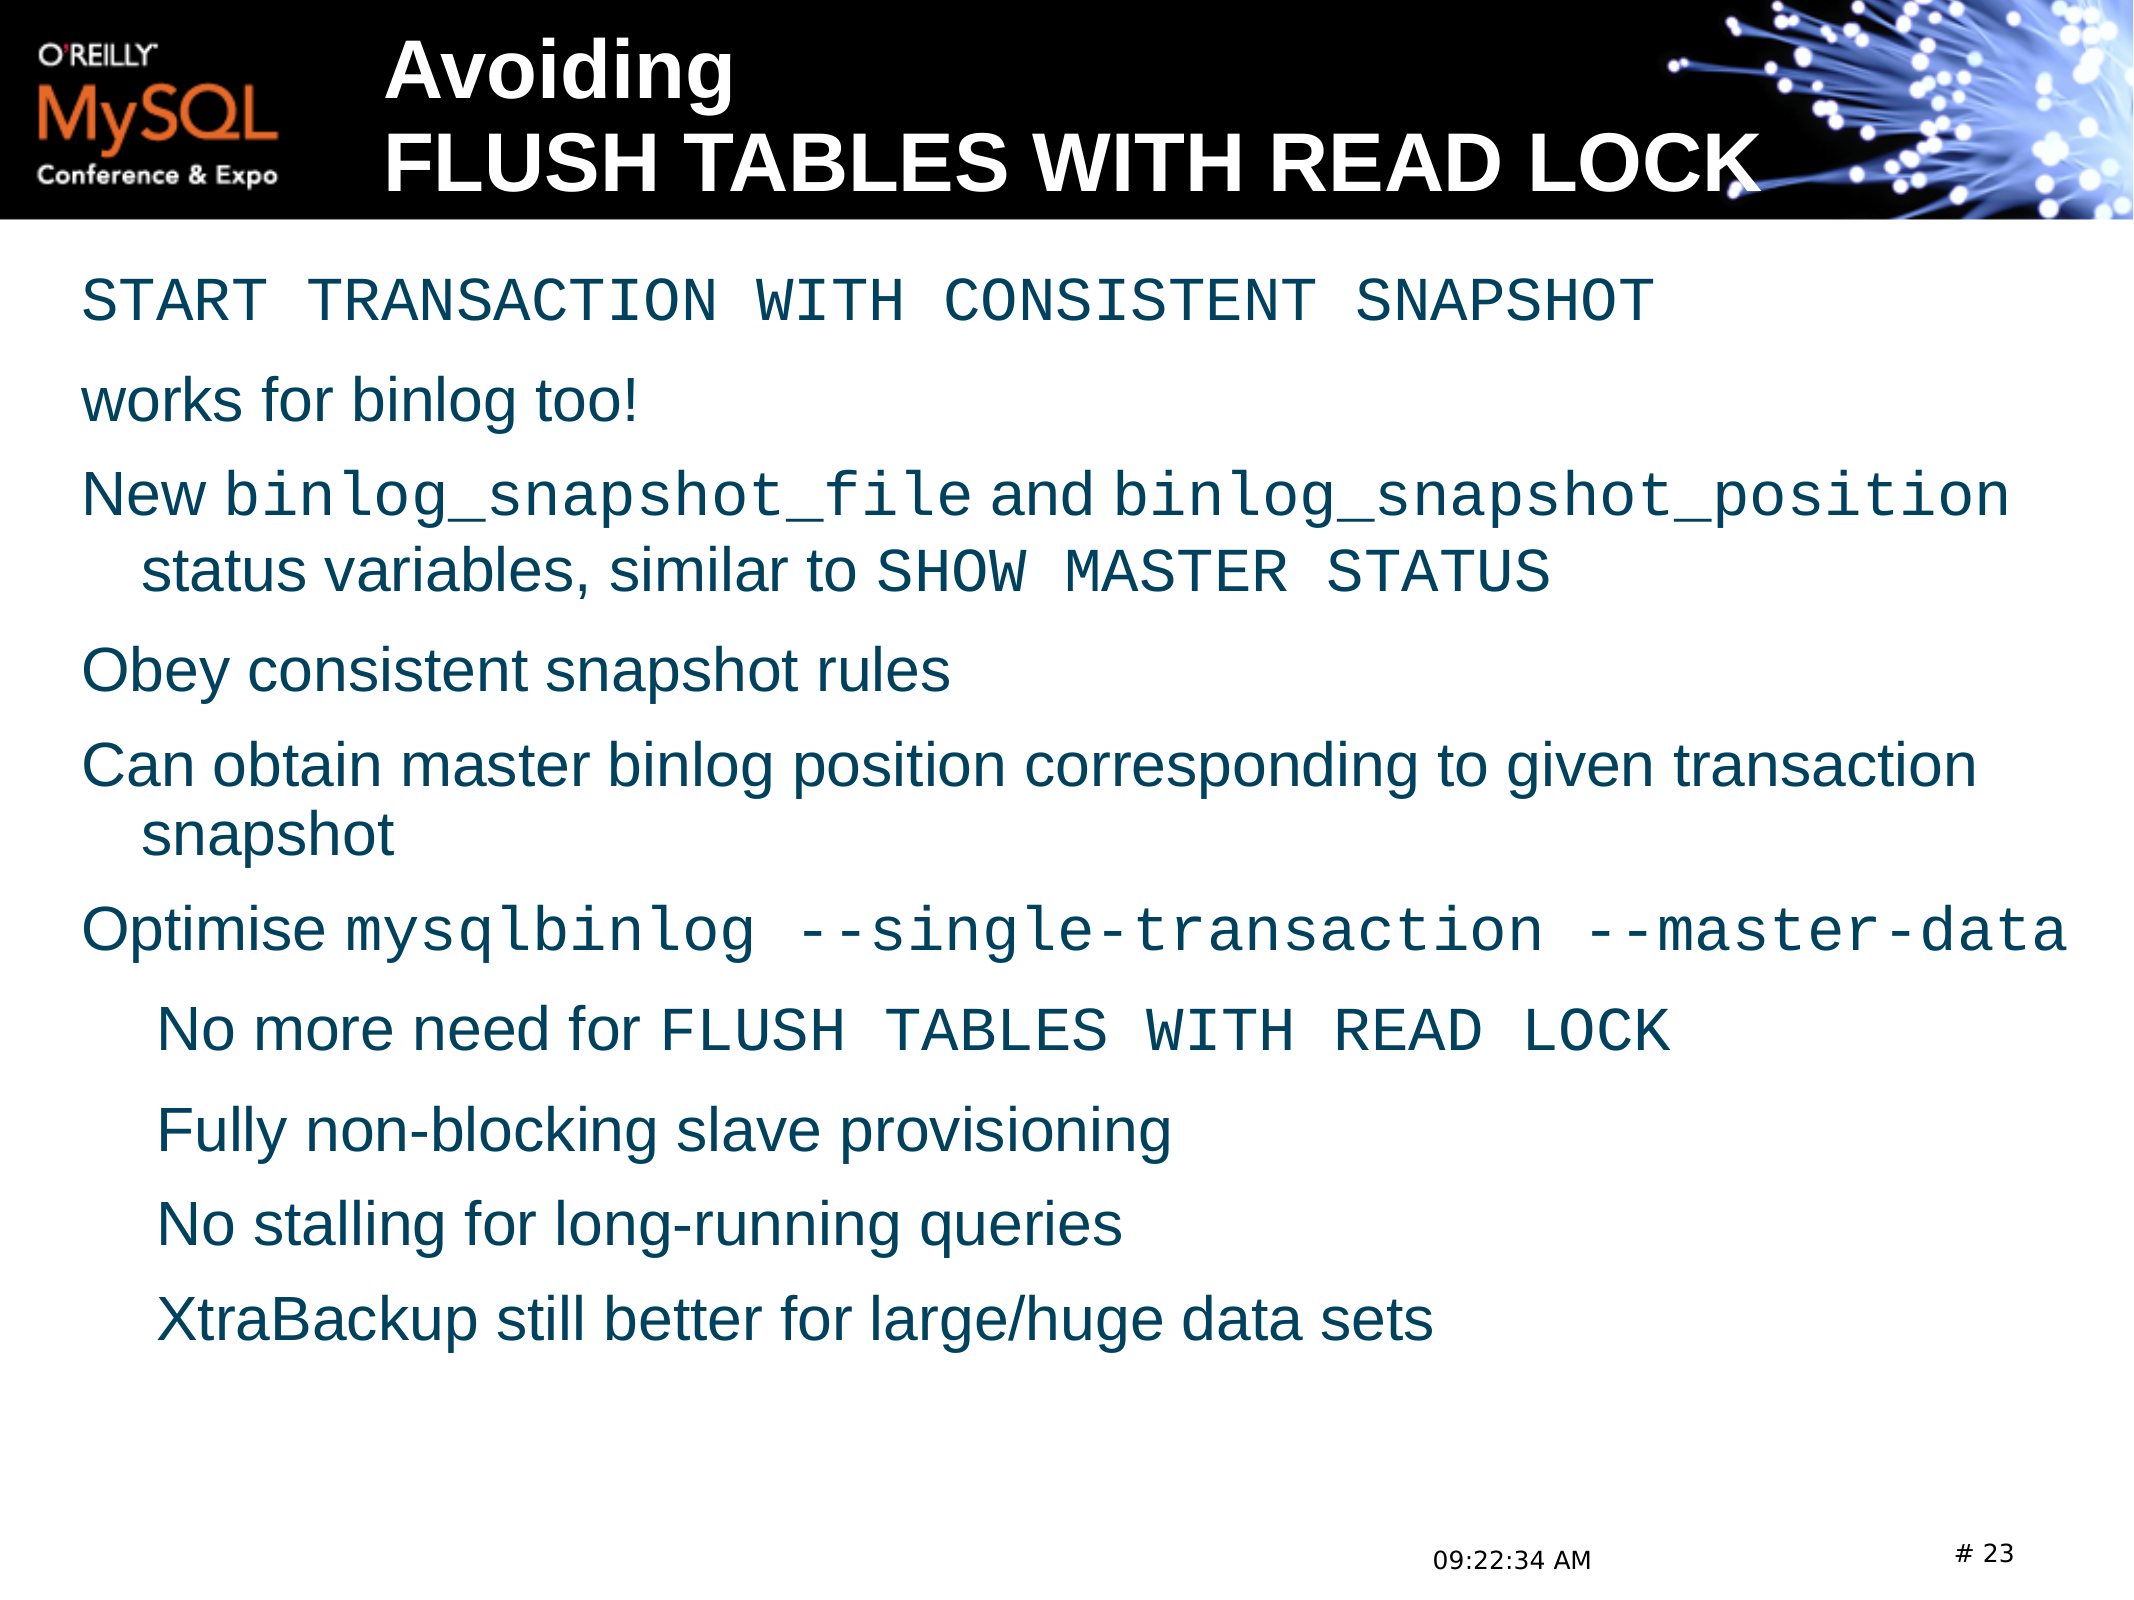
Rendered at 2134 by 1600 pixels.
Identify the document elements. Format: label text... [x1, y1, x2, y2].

title Avoiding FLUSH TABLES WITH READ LOCK [374, 15, 2103, 219]
picture [0, 0, 2134, 1600]
list START TRANSACTION WITH CONSISTENT SNAPSHOT works for binlog too! New binlog_snapshot_file and binlog_snapshot_position status variables, similar to SHOW MASTER STATUS Obey consistent snapshot rules Can obtain master binlog position corresponding to given transaction snapshot Optimise mysqlbinlog --single-transaction --master-data No more need for FLUSH TABLES WITH READ LOCK Fully non-blocking slave provisioning No stalling for long-running queries XtraBackup still better for large/huge data sets [0, 260, 2100, 1433]
